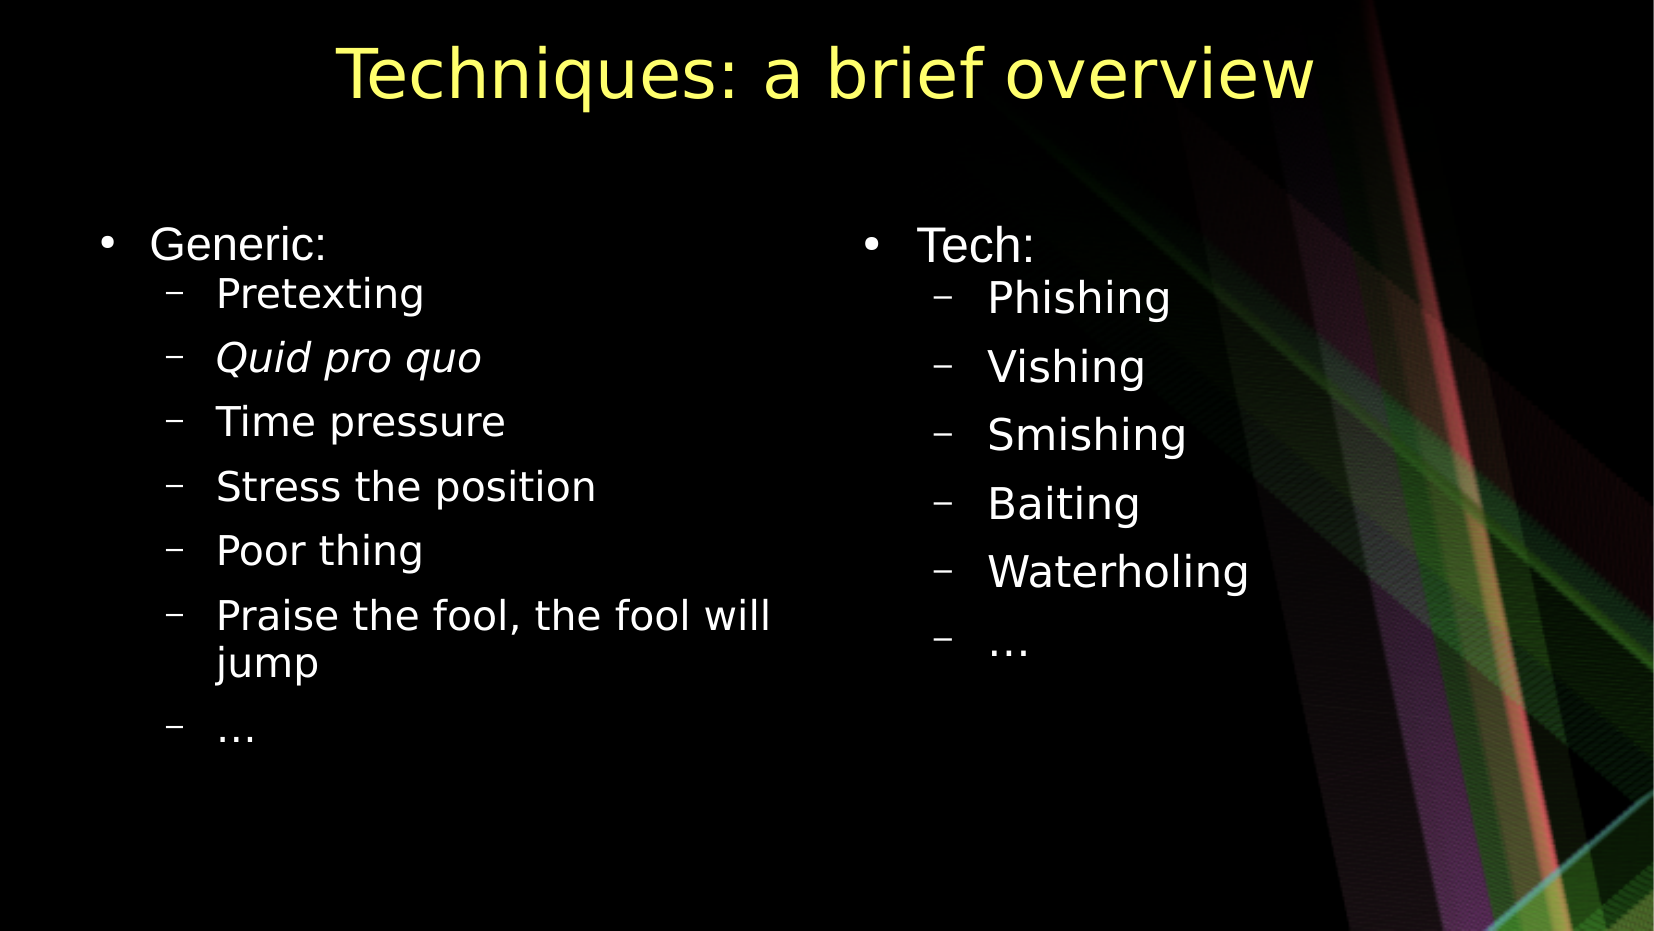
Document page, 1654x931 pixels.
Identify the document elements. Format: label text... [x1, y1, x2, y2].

list Tech: Phishing Vishing Smishing Baiting Waterholing … [845, 217, 1572, 758]
list Generic: Pretexting Quid pro quo Time pressure Stress the position Poor thing Praise the fool, the fool will jump … [82, 217, 809, 758]
picture [0, 0, 1654, 931]
title Techniques: a brief overview [82, 34, 1571, 195]
